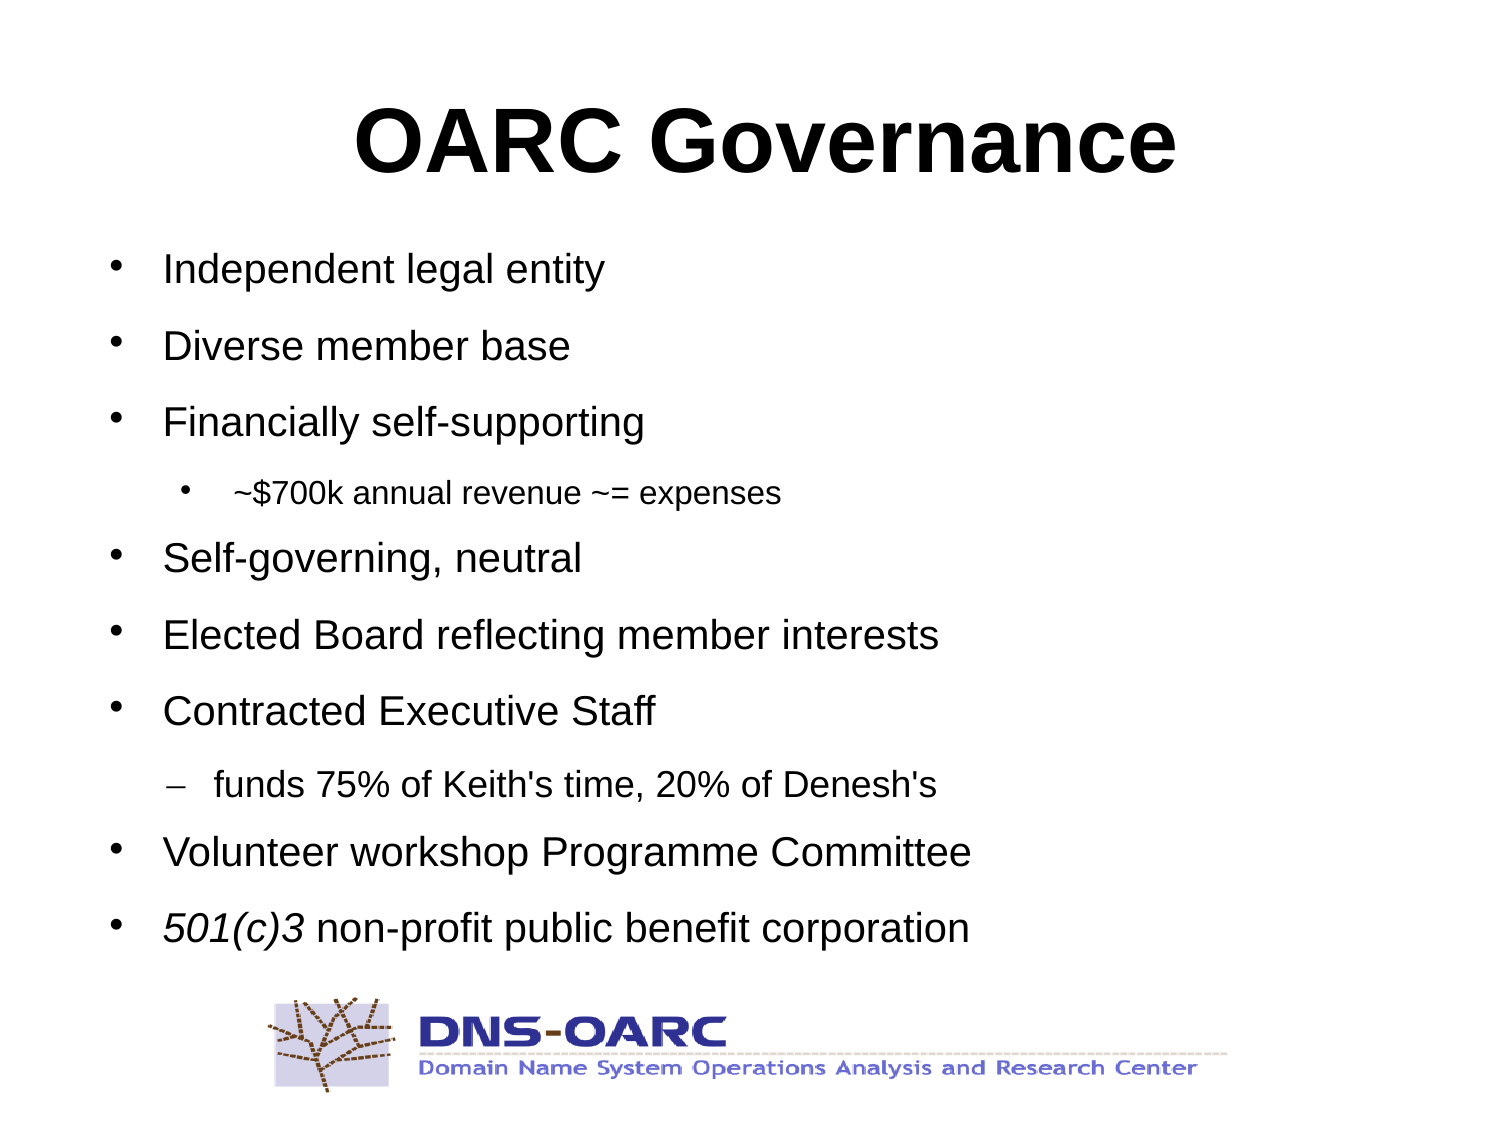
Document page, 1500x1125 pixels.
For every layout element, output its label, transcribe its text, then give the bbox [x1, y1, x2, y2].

picture [214, 1009, 1259, 1099]
title OARC Governance [75, 36, 1426, 242]
list Independent legal entity Diverse member base Financially self-supporting ~$700k annual revenue ~= expenses Self-governing, neutral Elected Board reflecting member interests Contracted Executive Staff funds 75% of Keith's time, 20% of Denesh's Volunteer workshop Programme Committee 501(c)3 non-profit public benefit corporation [91, 242, 1406, 1009]
